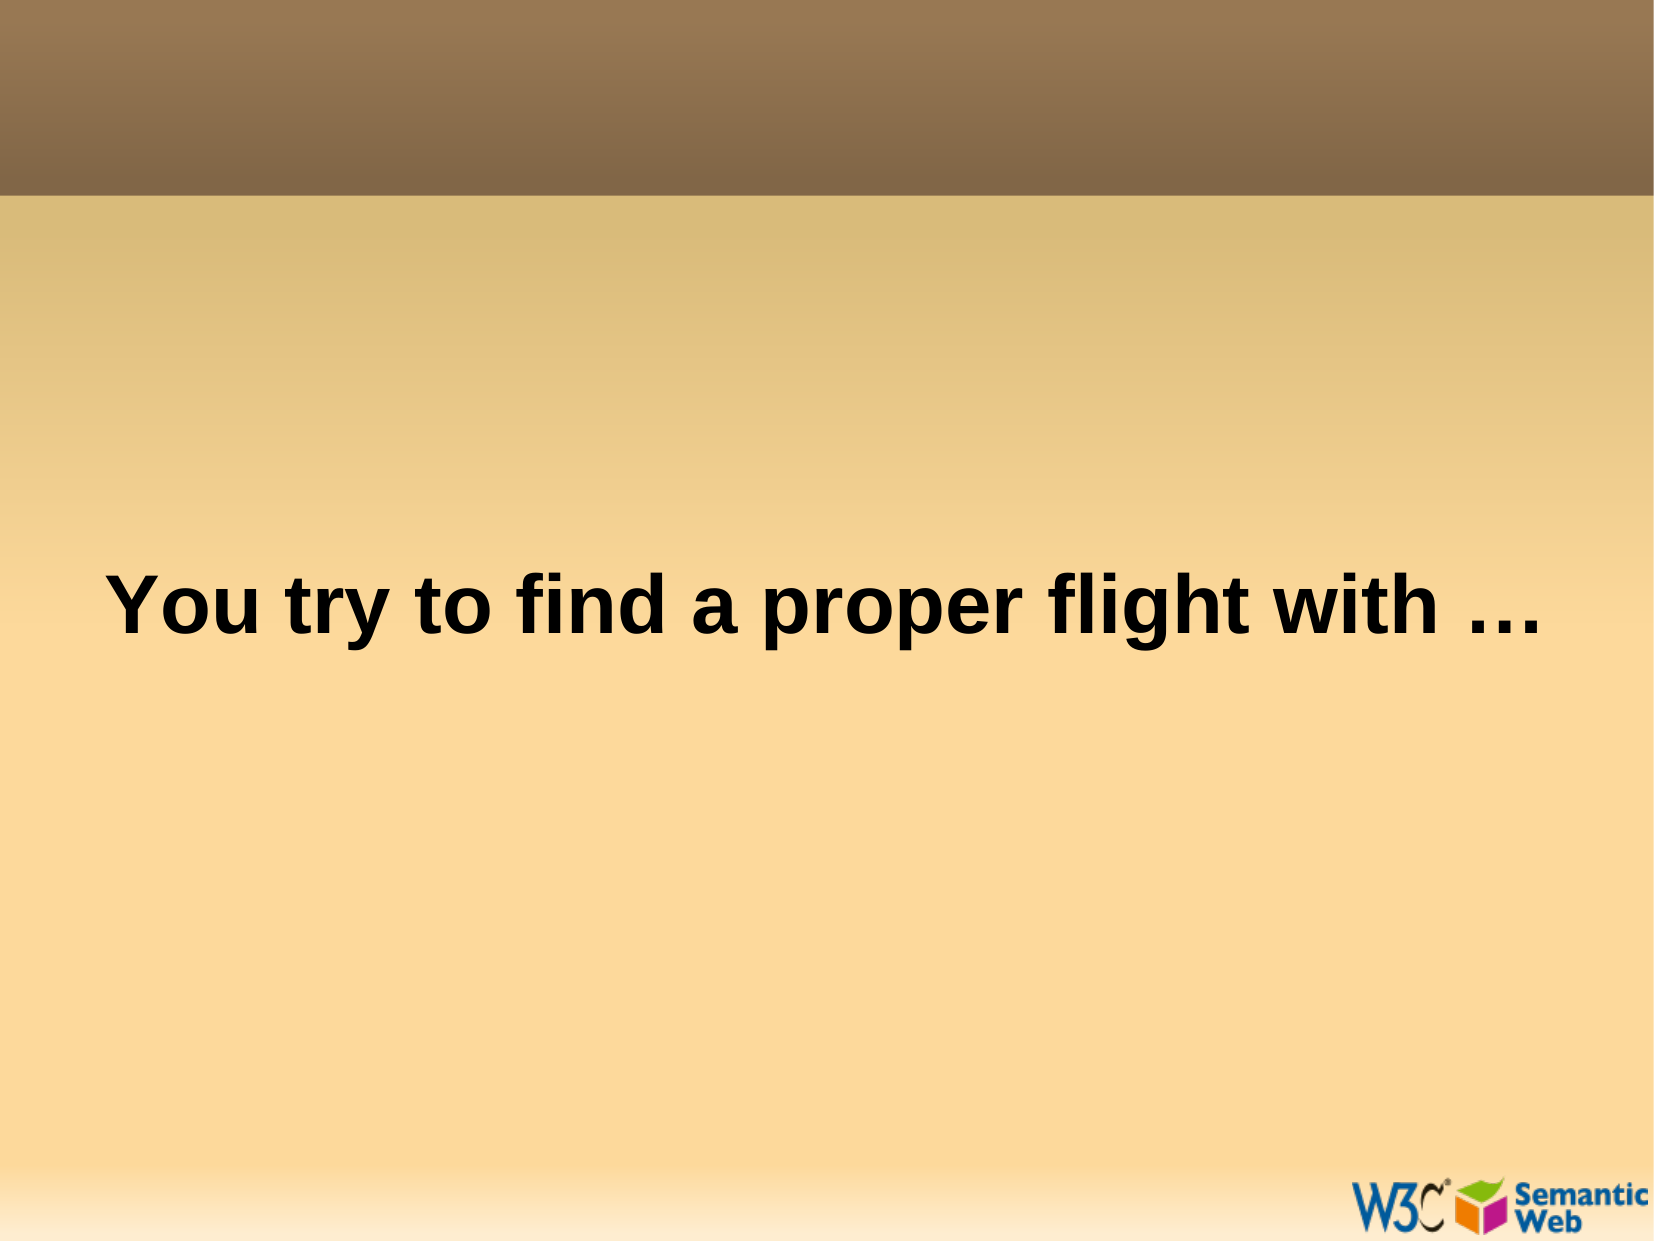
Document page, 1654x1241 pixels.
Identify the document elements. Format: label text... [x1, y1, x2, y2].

picture [0, 703, 1654, 1241]
title You try to find a proper flight with … [0, 507, 1654, 703]
picture [0, 0, 1654, 507]
